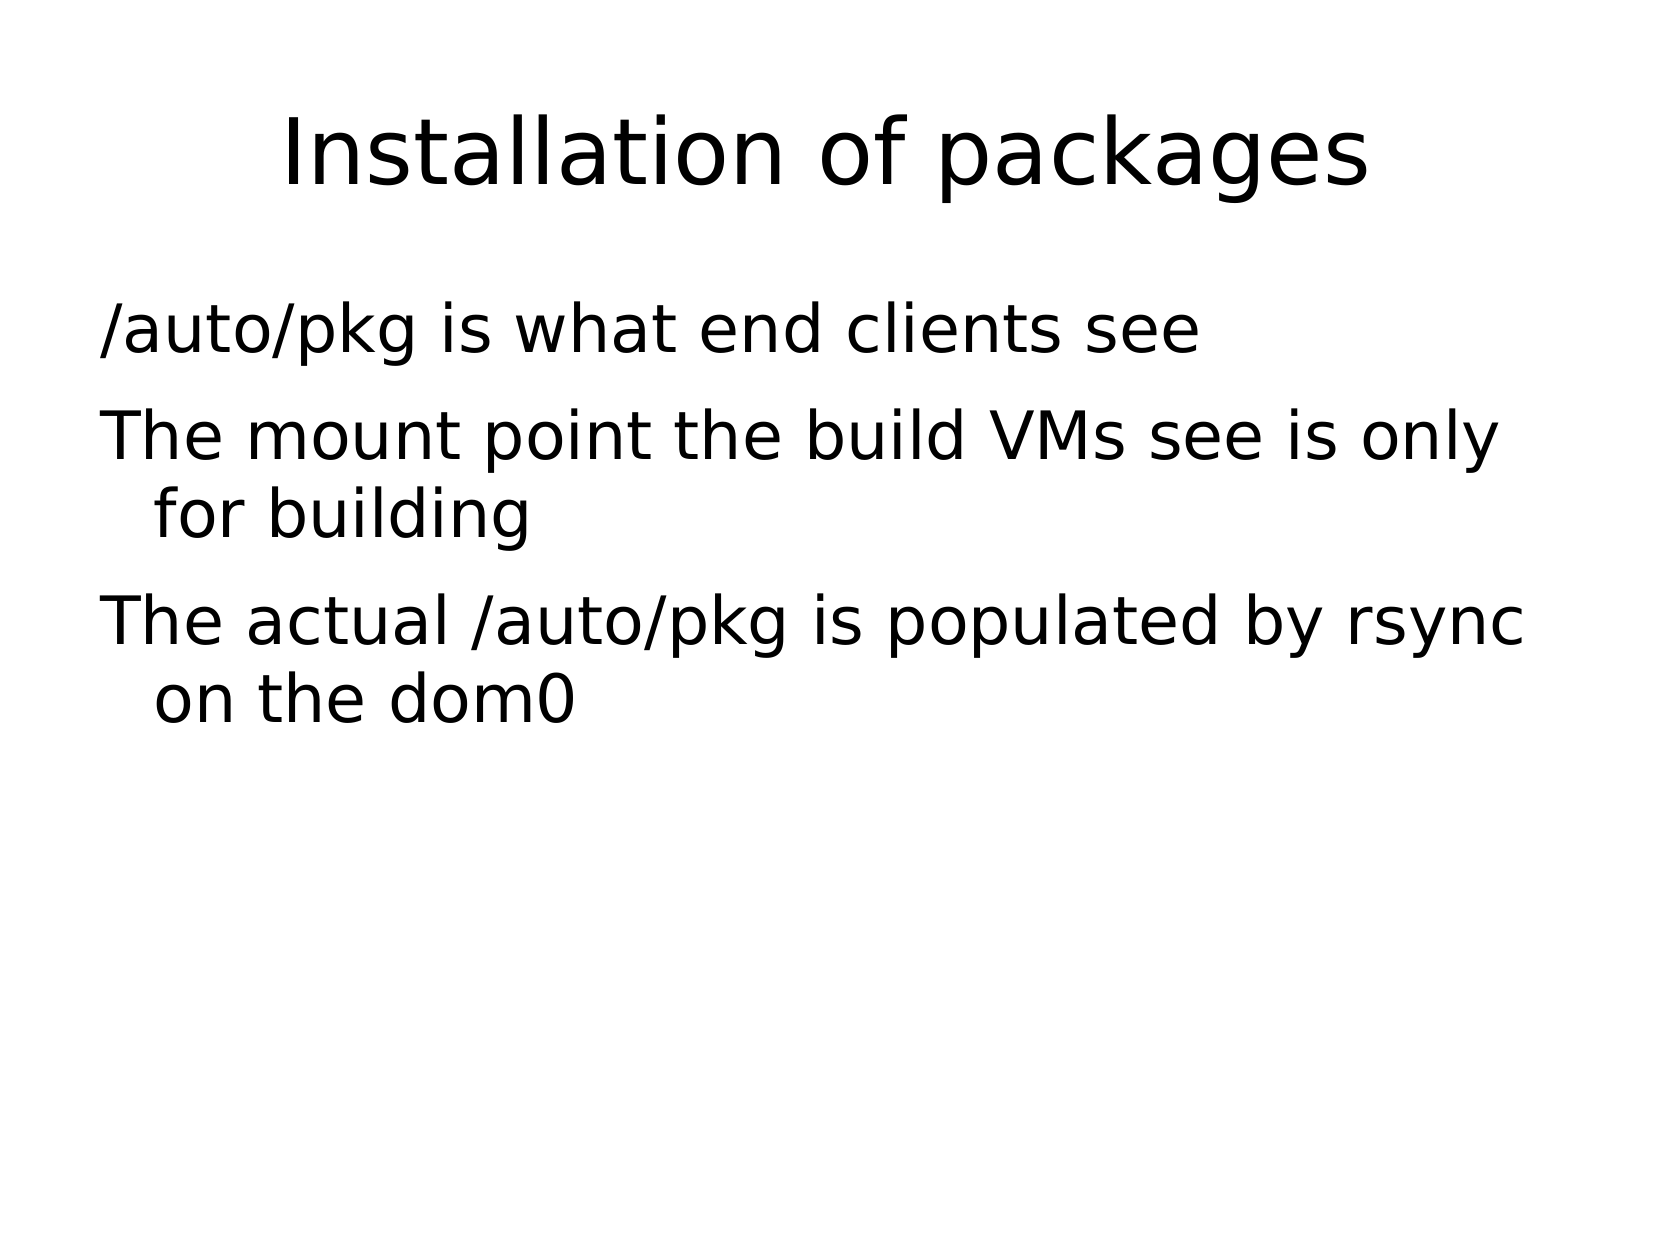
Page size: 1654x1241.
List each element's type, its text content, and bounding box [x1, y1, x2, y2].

title Installation of packages [82, 49, 1571, 257]
list /auto/pkg is what end clients see The mount point the build VMs see is only for building The actual /auto/pkg is populated by rsync on the dom0 [82, 290, 1571, 1109]
